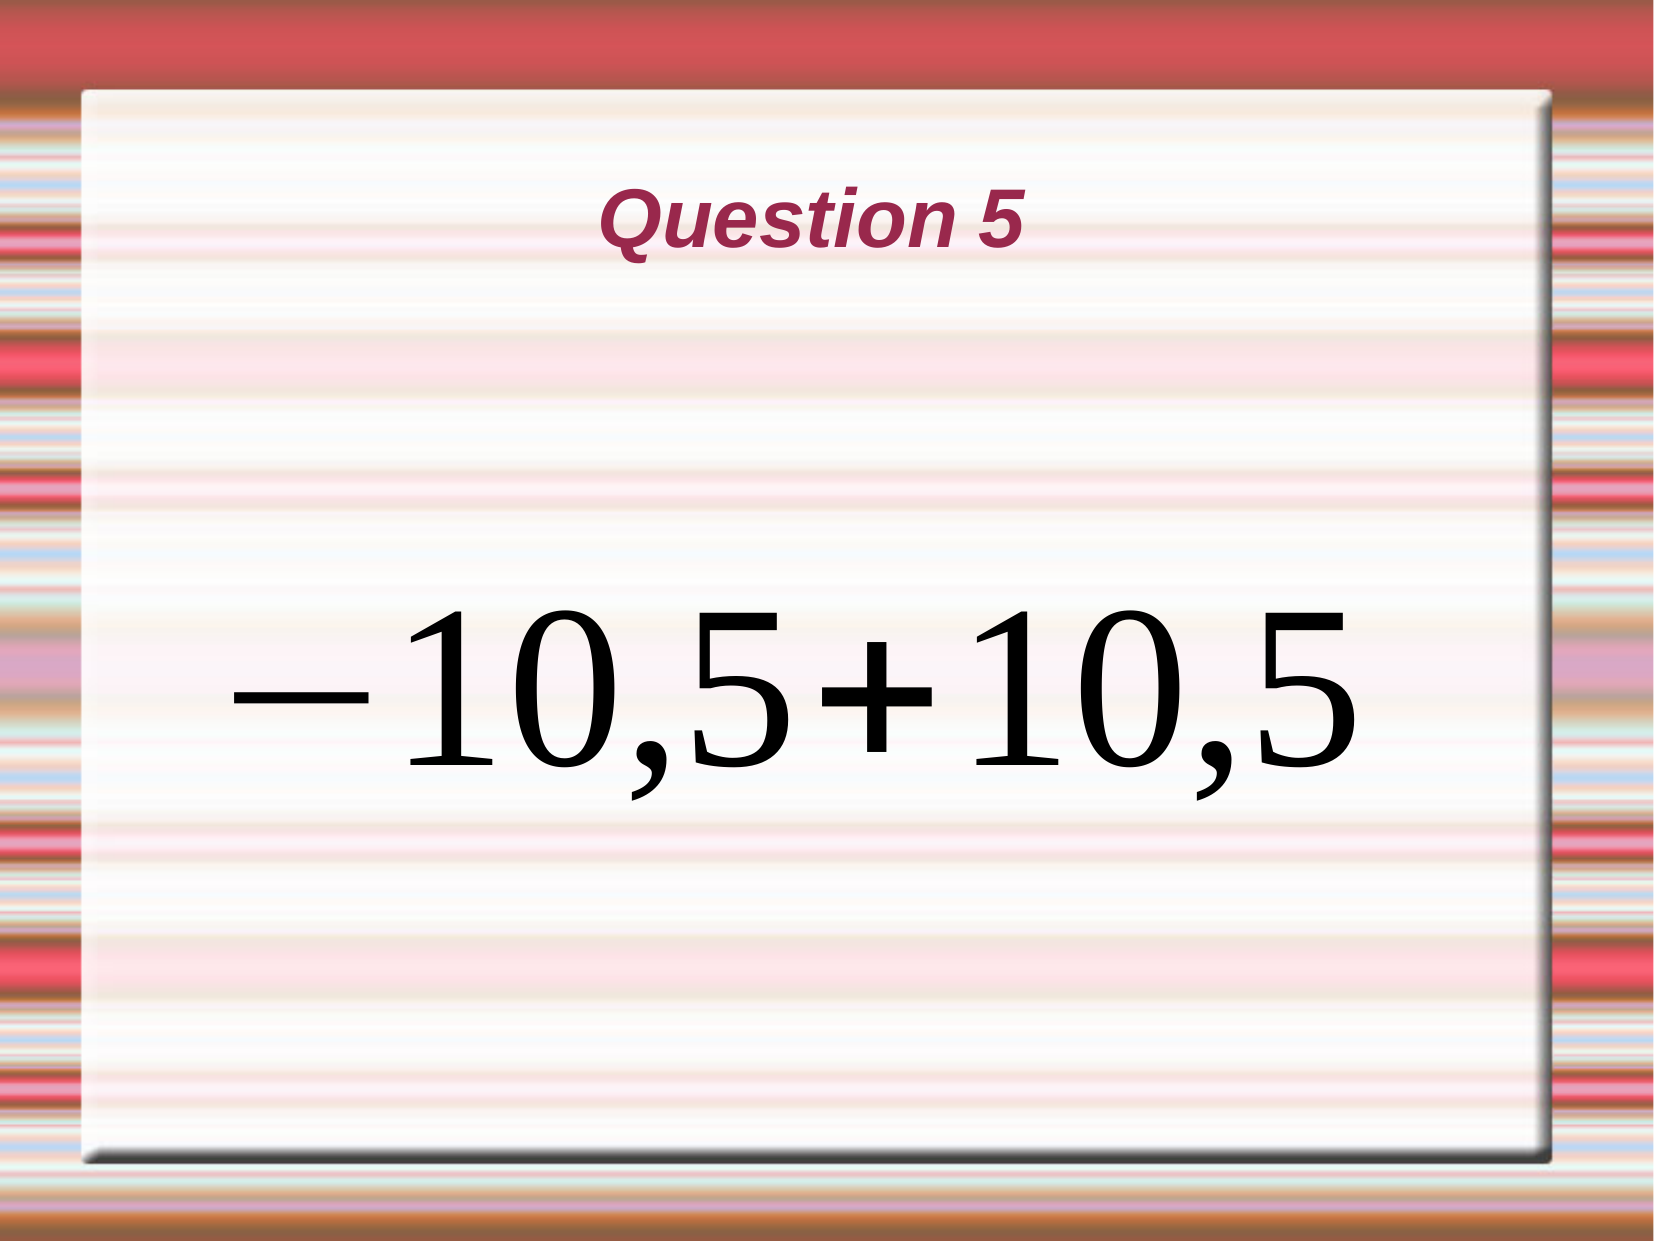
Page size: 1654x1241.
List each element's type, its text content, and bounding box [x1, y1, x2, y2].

title Question 5 [88, 114, 1534, 322]
picture [0, 0, 1654, 1241]
chart [203, 557, 1371, 815]
